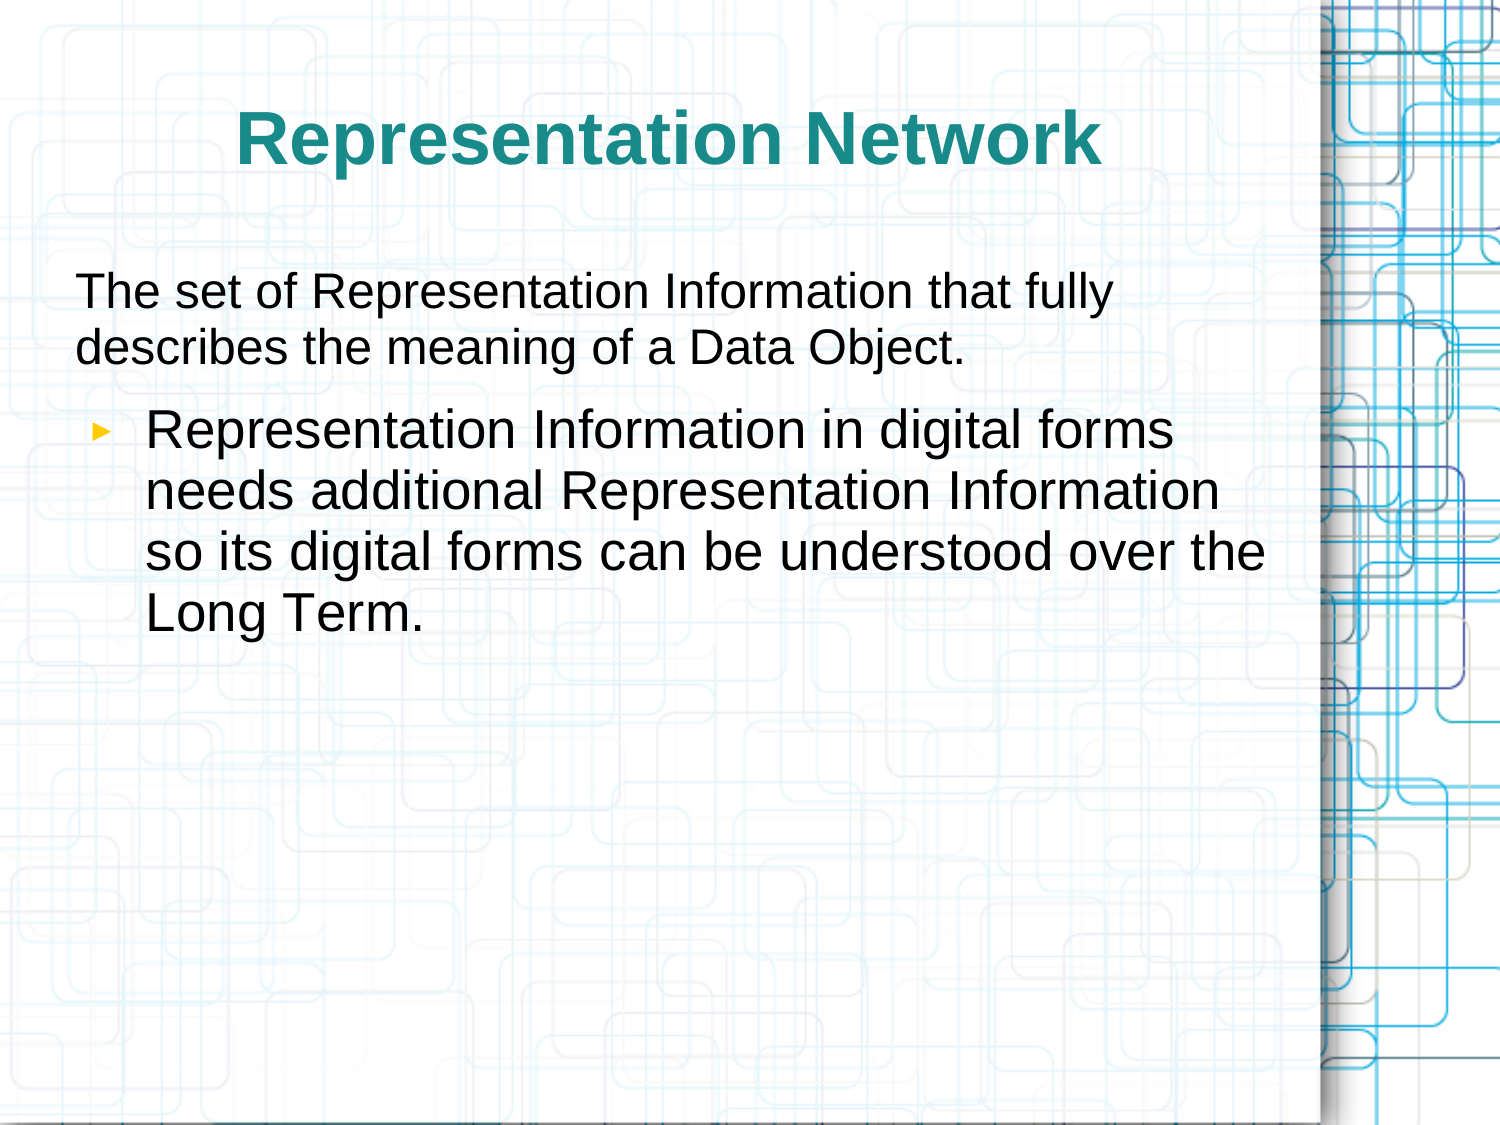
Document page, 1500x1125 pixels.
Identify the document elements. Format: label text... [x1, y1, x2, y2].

title Representation Network [53, 96, 1286, 181]
picture [0, 0, 1500, 1125]
list The set of Representation Information that fully describes the meaning of a Data Object. Representation Information in digital forms needs additional Representation Information so its digital forms can be understood over the Long Term. [75, 263, 1286, 1006]
